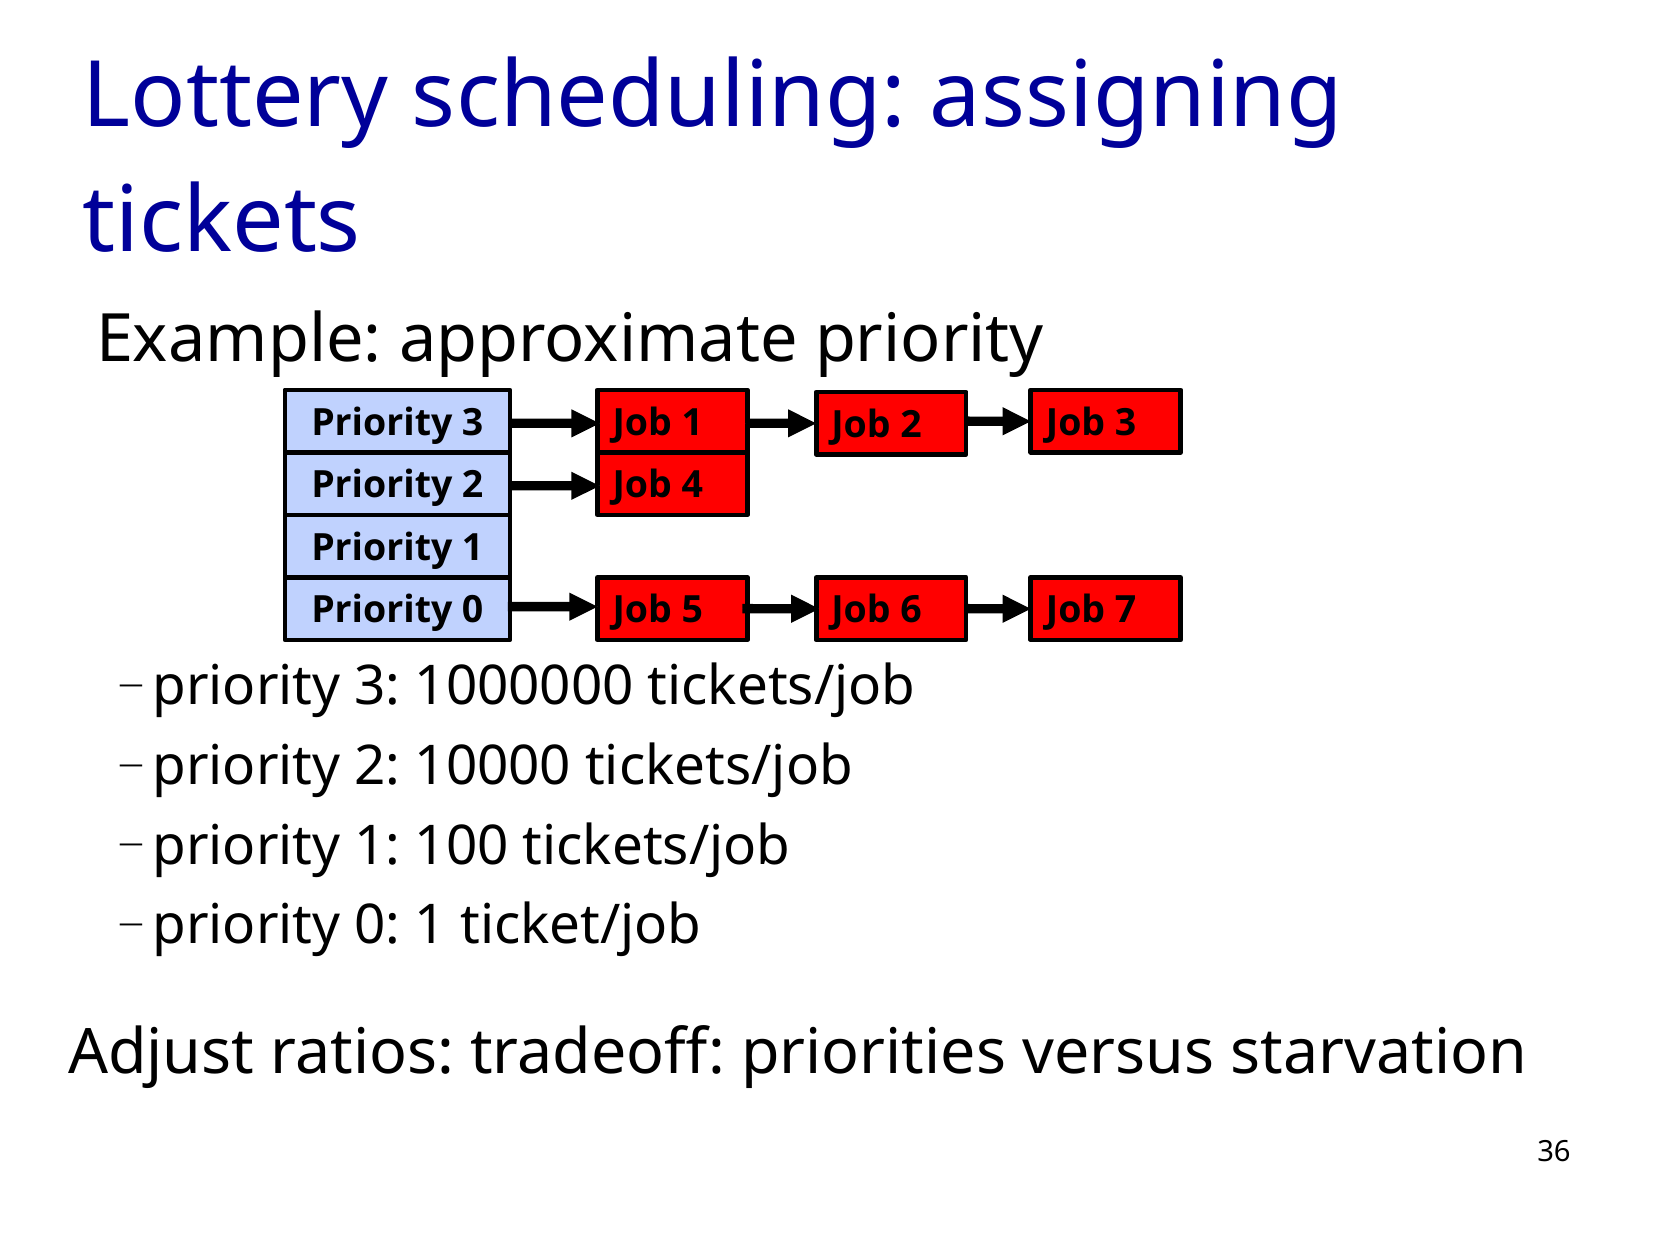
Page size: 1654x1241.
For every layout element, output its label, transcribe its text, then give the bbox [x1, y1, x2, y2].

text_box Job 4 [597, 452, 748, 515]
text_box Job 2 [816, 392, 967, 455]
text_box Priority 1 [284, 514, 510, 577]
text_box Job 7 [1030, 577, 1181, 640]
list Example: approximate priority [60, 290, 1571, 391]
text_box Priority 2 [284, 452, 510, 514]
text_box Job 6 [816, 577, 967, 640]
title Lottery scheduling: assigning tickets [82, 49, 1571, 257]
text_box Job 1 [597, 389, 748, 452]
text_box Job 5 [597, 577, 748, 640]
text_box Priority 3 [284, 389, 510, 452]
list priority 3: 1000000 tickets/job priority 2: 10000 tickets/job priority 1: 100 tickets/job priority 0: 1 ticket/job Adjust ratios: tradeoff: priorities versus starvation [34, 650, 1546, 1141]
text_box Job 3 [1030, 389, 1181, 453]
text_box Priority 0 [284, 577, 510, 640]
